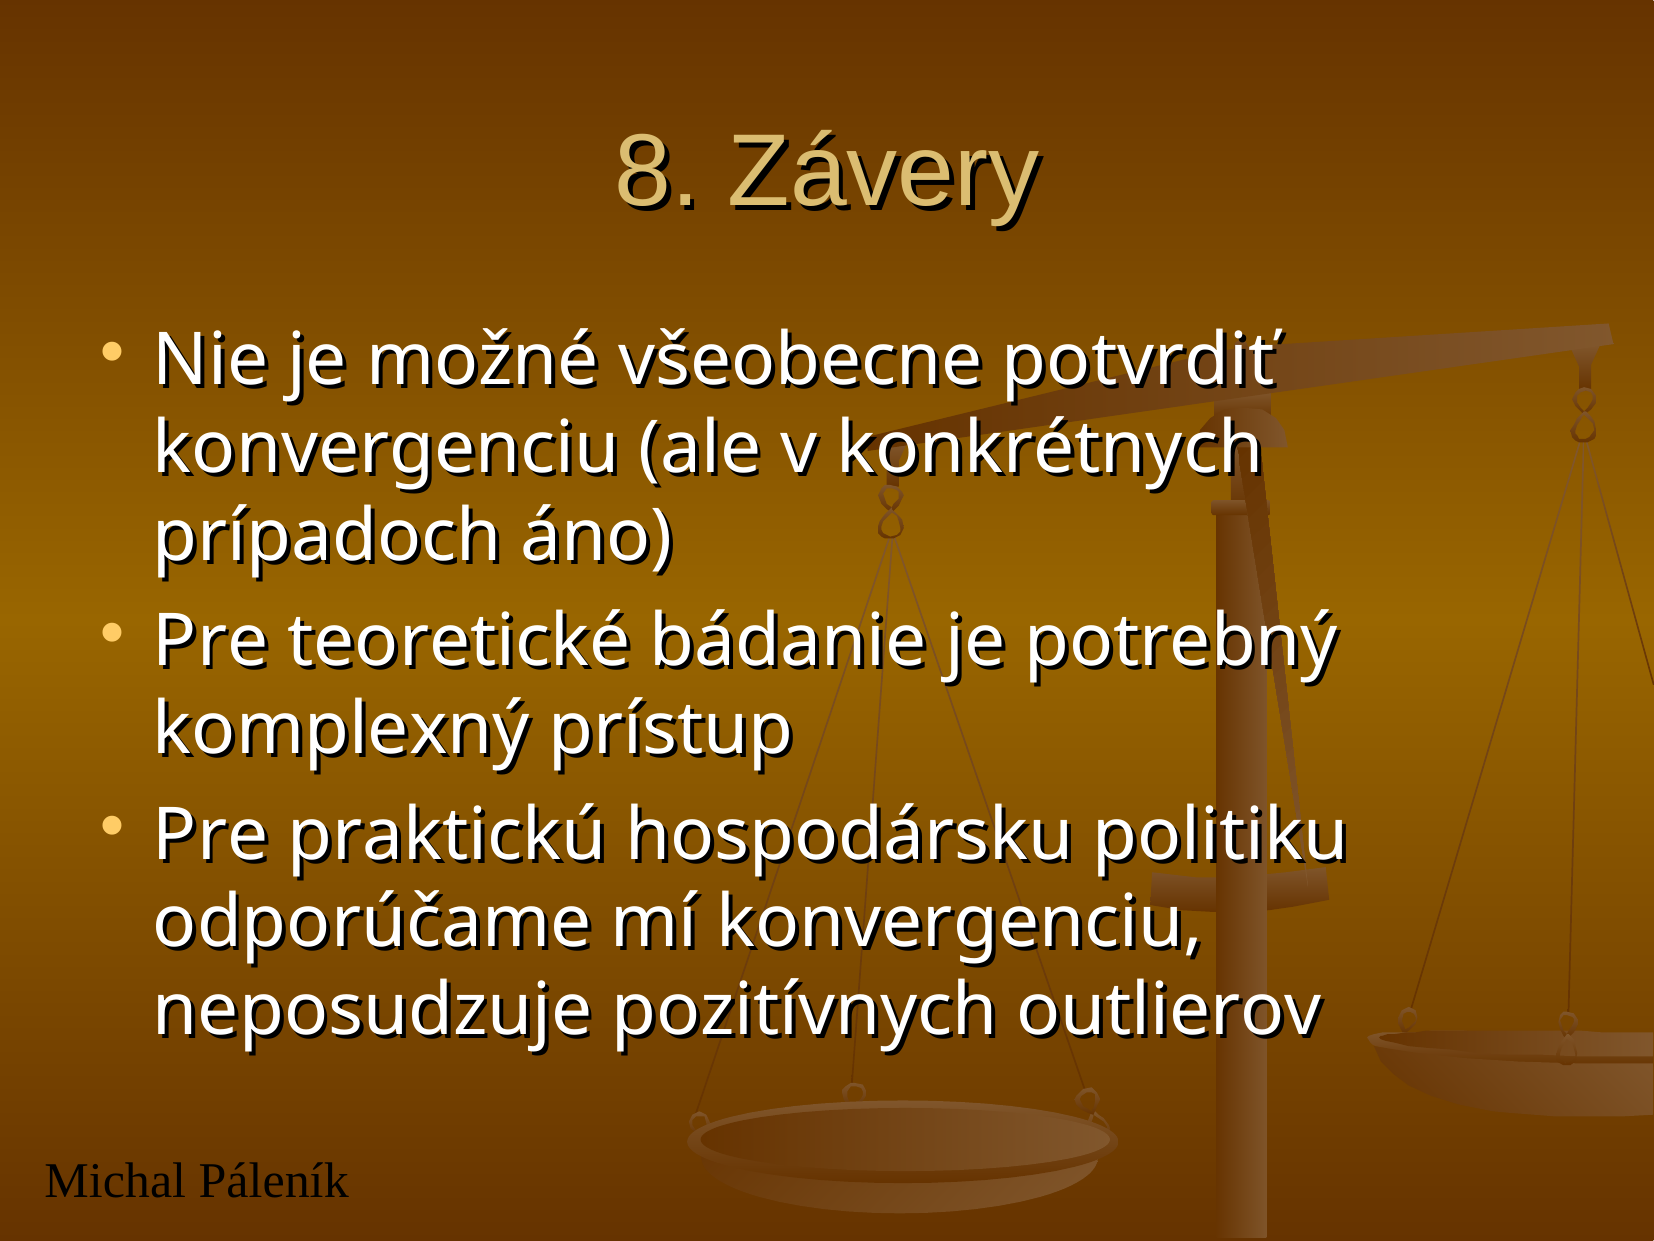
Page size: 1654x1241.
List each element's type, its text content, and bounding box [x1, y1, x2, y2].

list Nie je možné všeobecne potvrdiť konvergenciu (ale v konkrétnych prípadoch áno) Pre teoretické bádanie je potrebný komplexný prístup Pre praktickú hospodársku politiku odporúčame mí konvergenciu, neposudzuje pozitívnych outlierov [82, 289, 1572, 1095]
title 8. Závery [82, 57, 1572, 250]
